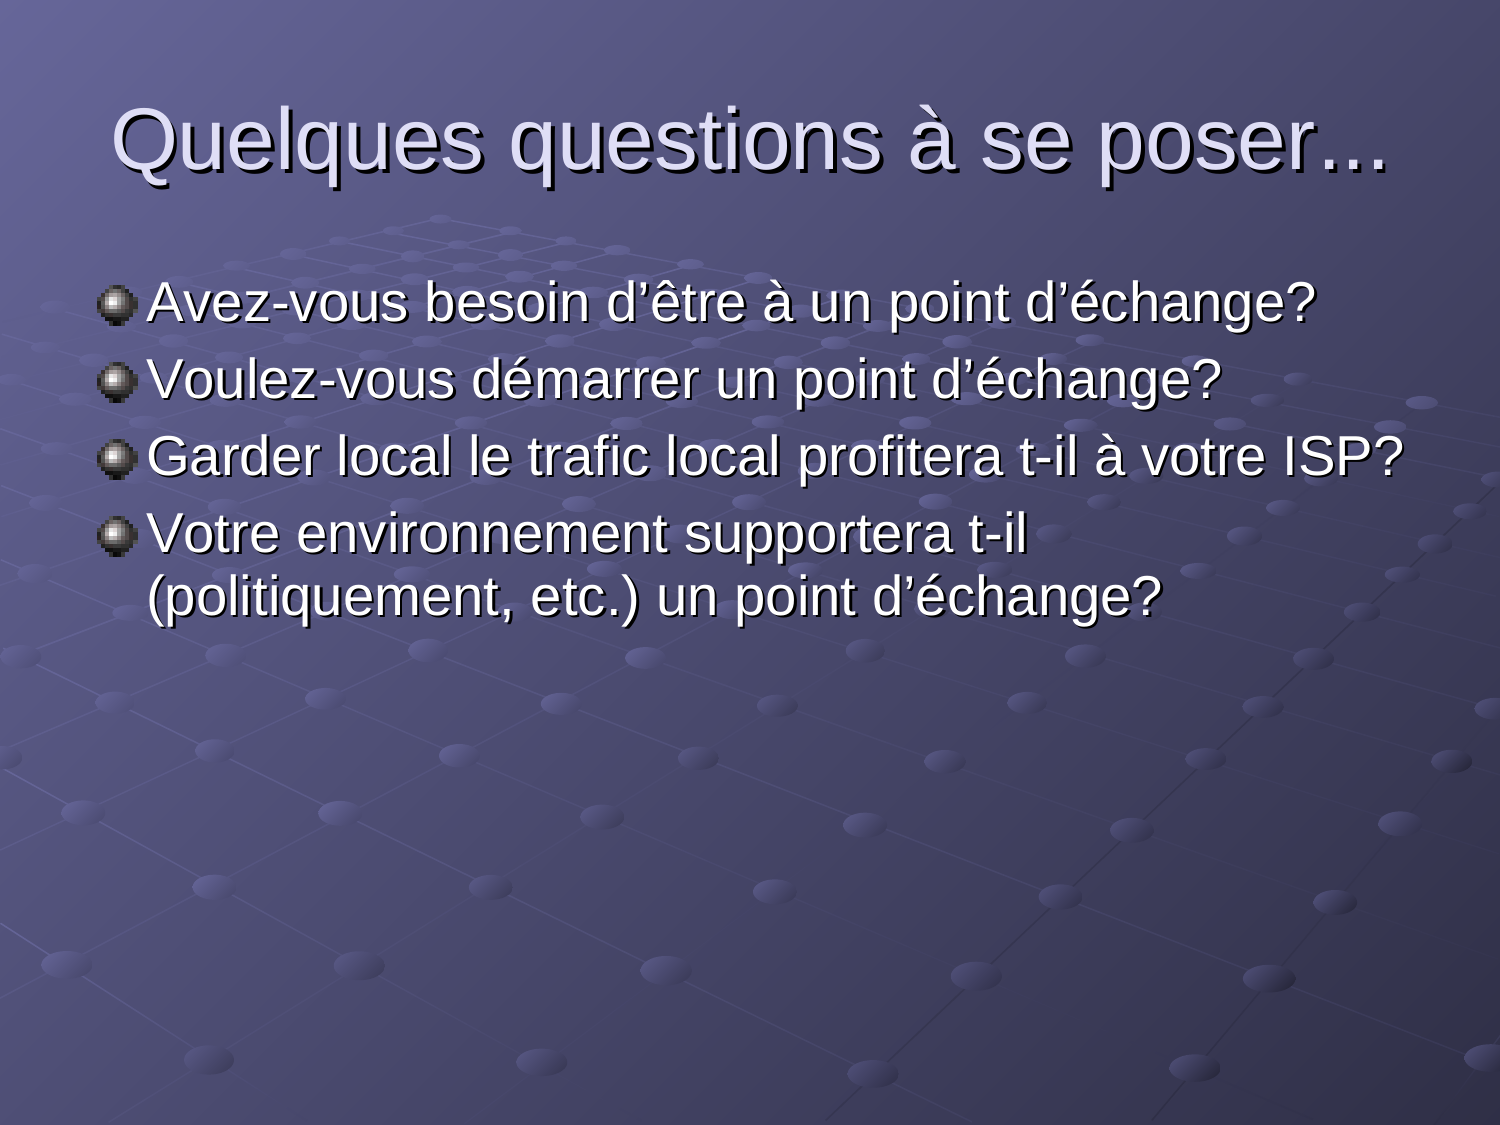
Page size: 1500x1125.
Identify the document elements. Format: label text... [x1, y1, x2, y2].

title Quelques questions à se poser... [75, 45, 1426, 233]
list Avez-vous besoin d’être à un point d’échange? Voulez-vous démarrer un point d’échange? Garder local le trafic local profitera t-il à votre ISP? Votre environnement supportera t-il (politiquement, etc.) un point d’échange? [75, 262, 1426, 1007]
